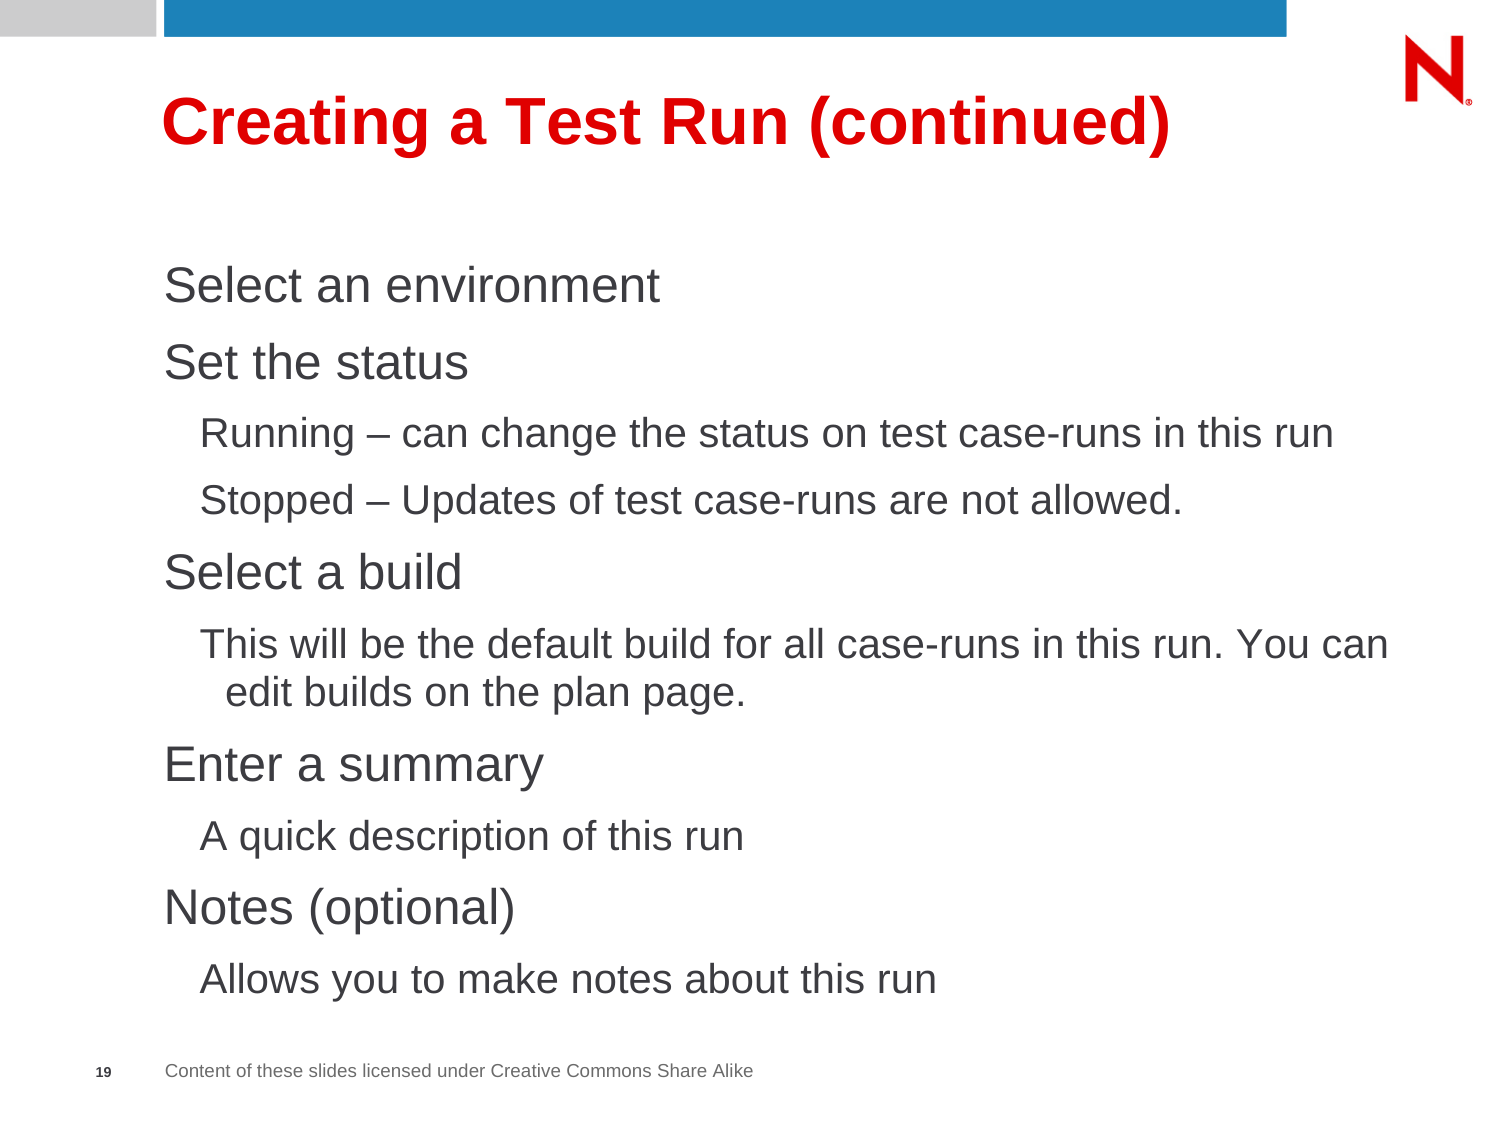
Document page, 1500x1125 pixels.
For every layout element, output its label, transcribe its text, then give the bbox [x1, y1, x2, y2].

list Select an environment Set the status Running – can change the status on test case-runs in this run Stopped – Updates of test case-runs are not allowed. Select a build This will be the default build for all case-runs in this run. You can edit builds on the plan page. Enter a summary A quick description of this run Notes (optional) Allows you to make notes about this run [163, 254, 1404, 1027]
picture [1403, 32, 1473, 107]
title Creating a Test Run (continued) [161, 41, 1383, 205]
